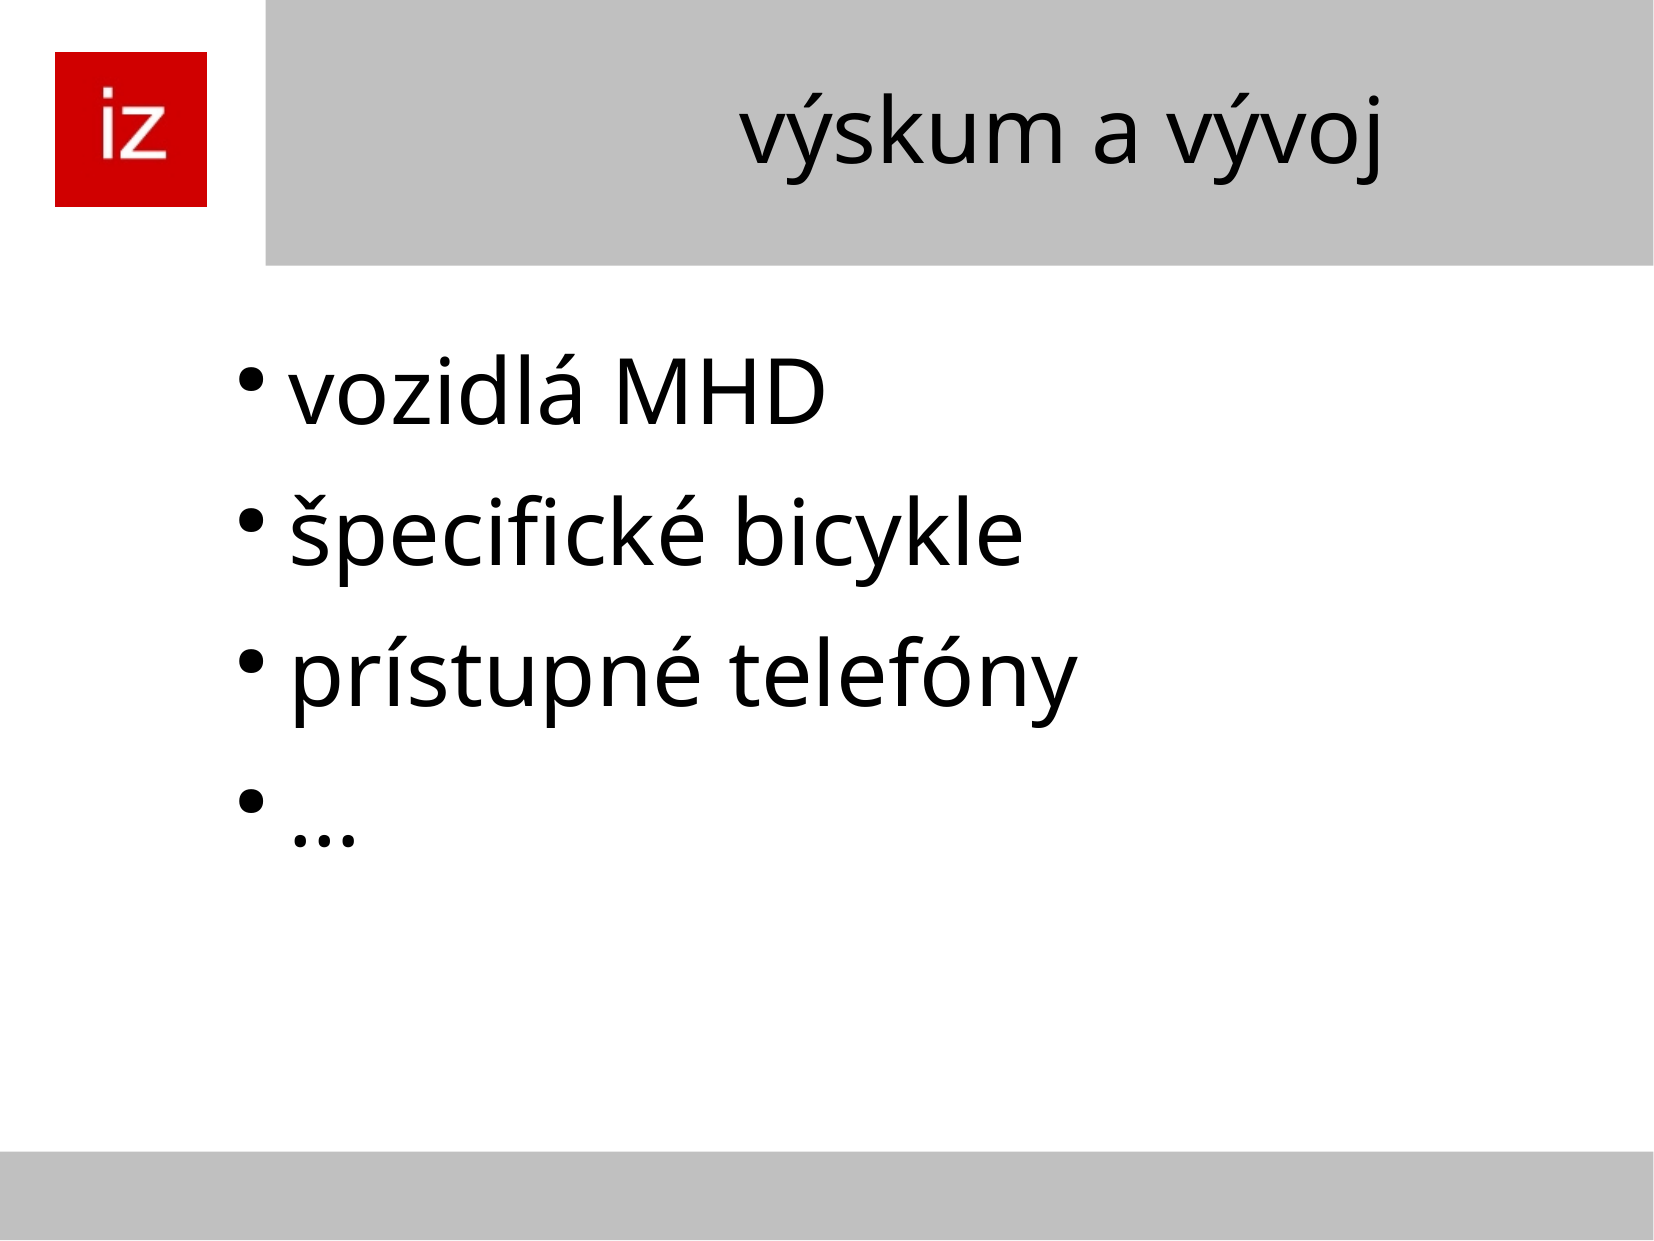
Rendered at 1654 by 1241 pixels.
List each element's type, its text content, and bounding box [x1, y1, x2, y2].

list vozidlá MHD špecifické bicykle prístupné telefóny … [121, 344, 1533, 1126]
title výskum a vývoj [561, 29, 1565, 237]
picture [55, 52, 207, 207]
